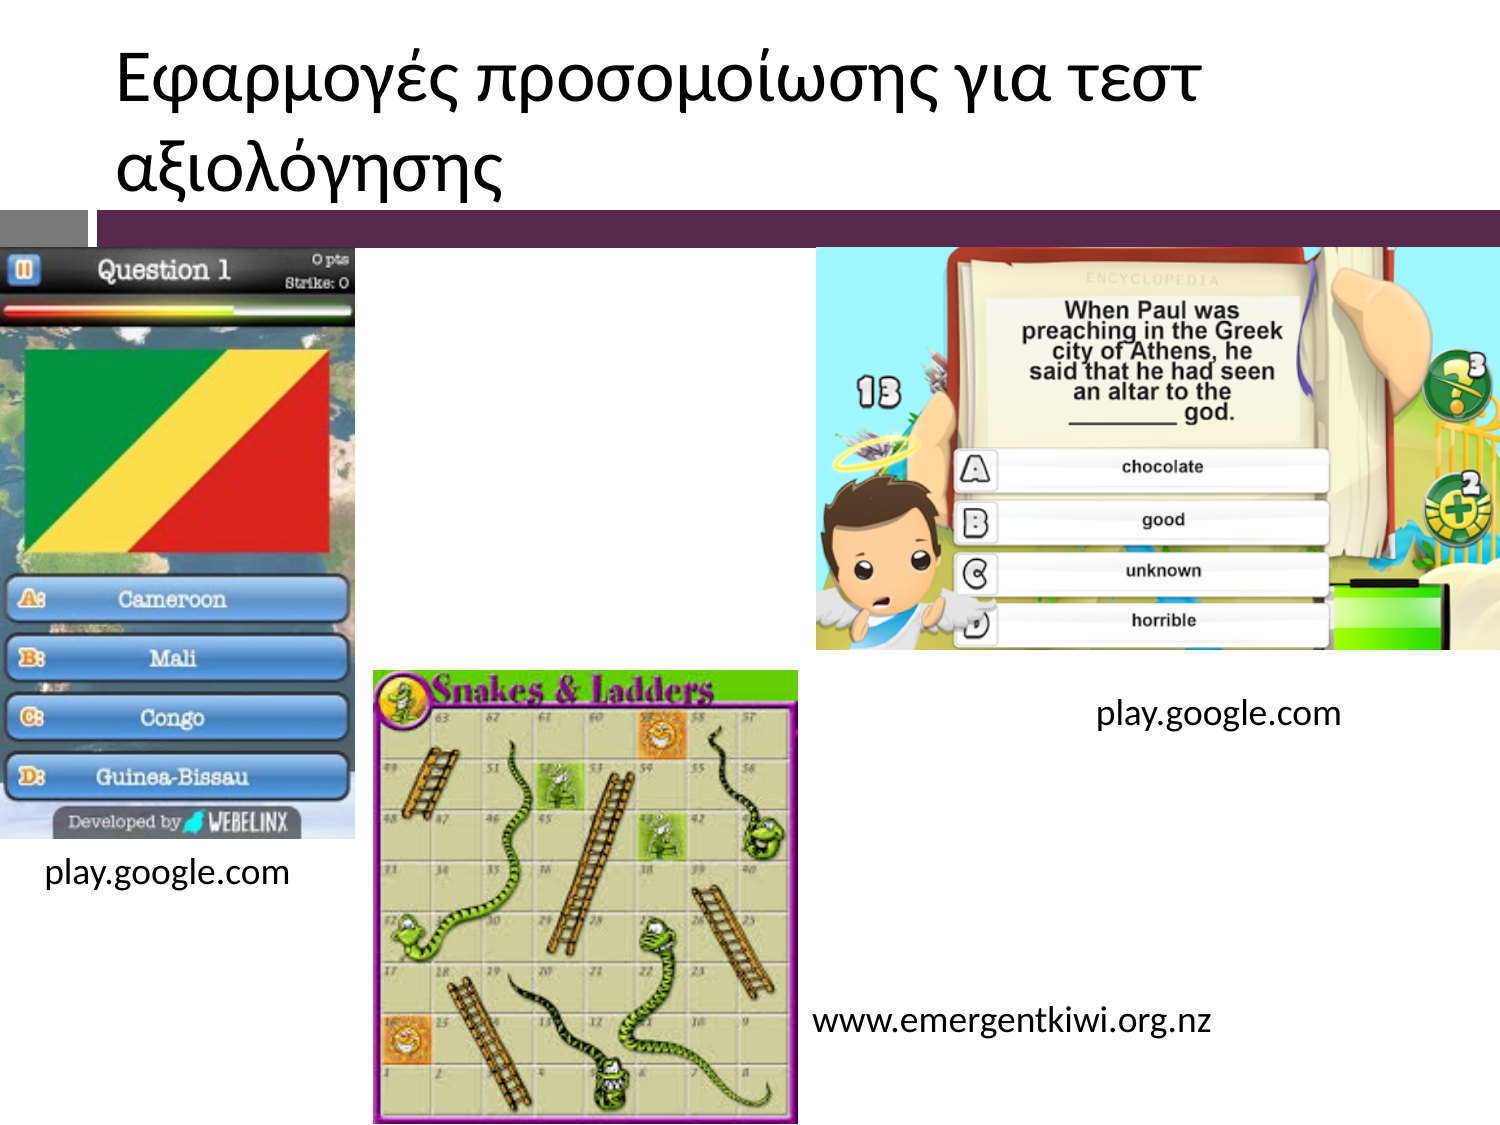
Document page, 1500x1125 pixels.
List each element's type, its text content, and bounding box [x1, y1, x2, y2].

text_box www.emergentkiwi.org.nz [797, 988, 1227, 1048]
text_box play.google.com [29, 839, 306, 900]
picture [816, 247, 1500, 650]
picture [0, 247, 355, 839]
title Εφαρμογές προσομοίωσης για τεστ αξιολόγησης [100, 19, 1438, 182]
picture [373, 670, 798, 1124]
text_box play.google.com [1081, 681, 1357, 741]
